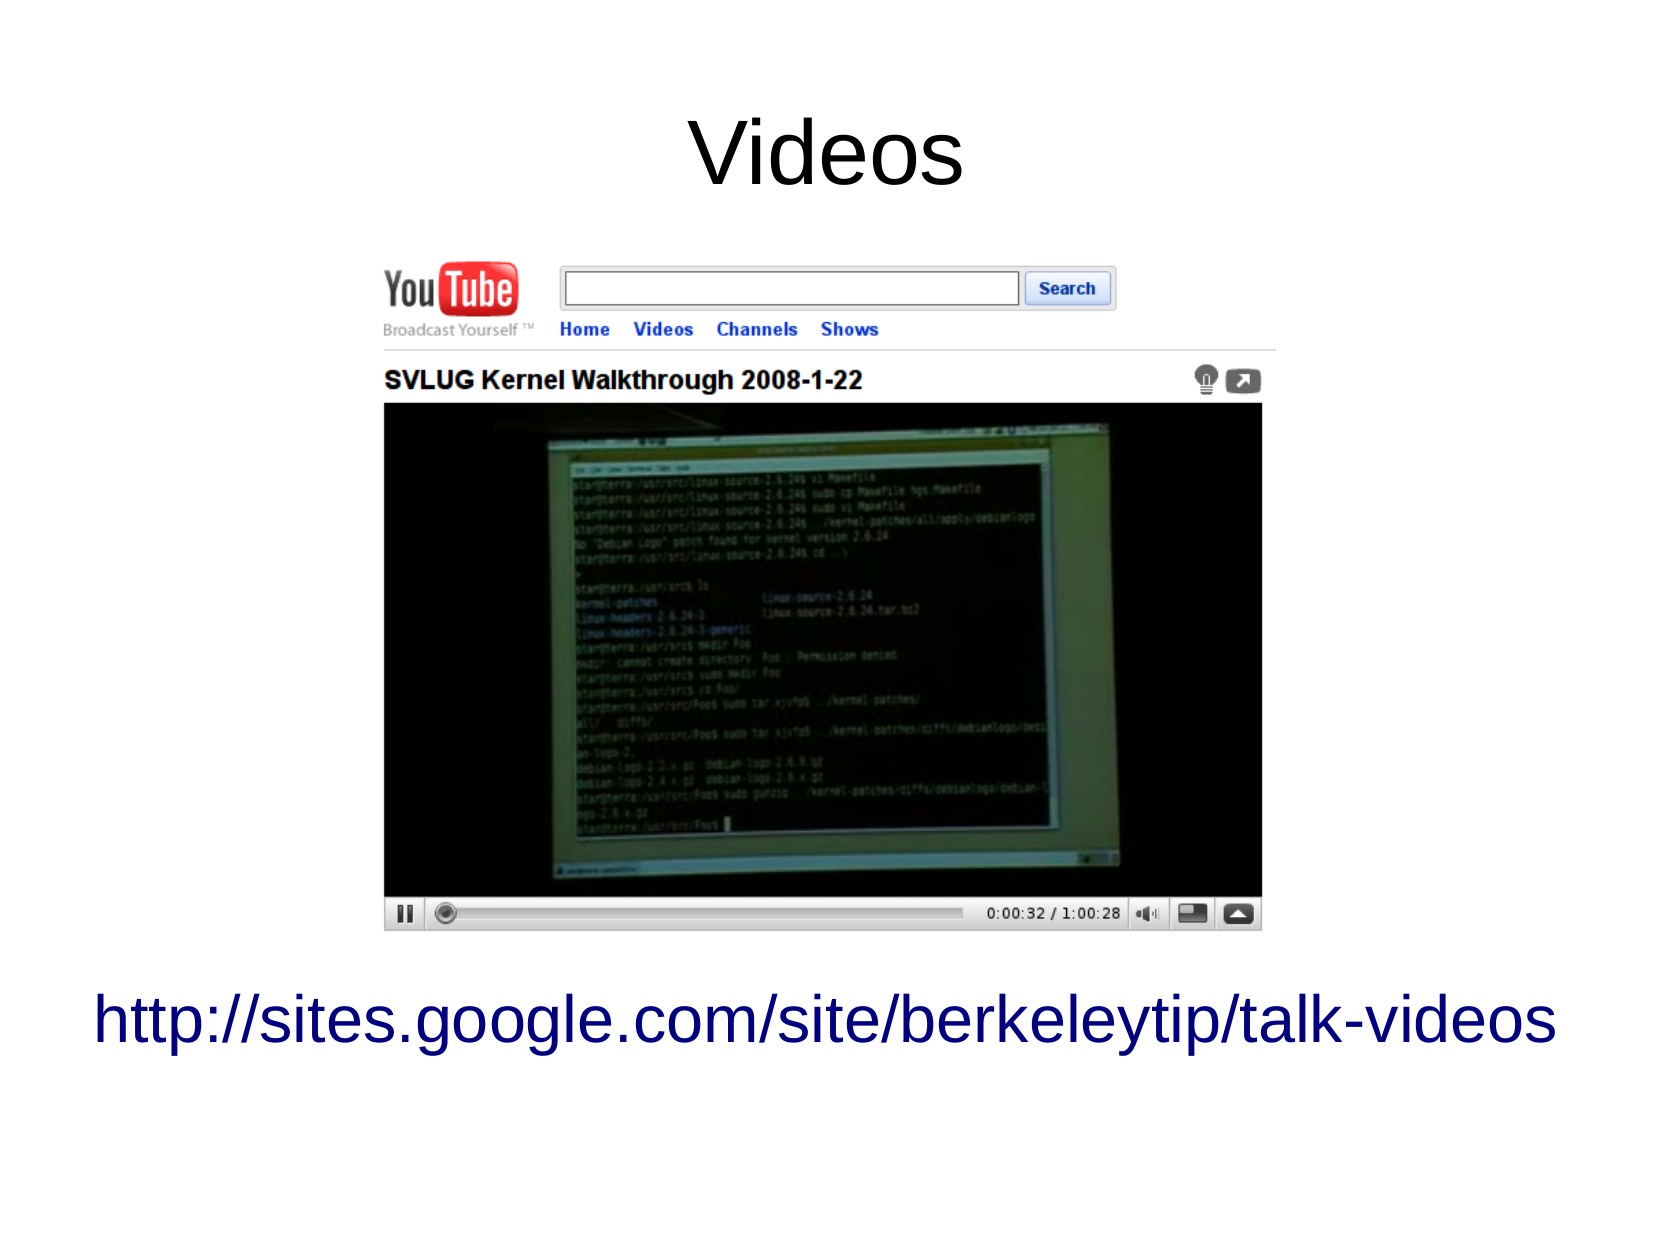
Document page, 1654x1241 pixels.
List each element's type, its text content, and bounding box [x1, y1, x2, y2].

subtitle http://sites.google.com/site/berkeleytip/talk-videos [82, 937, 1571, 1102]
picture [376, 259, 1276, 938]
title Videos [82, 56, 1571, 250]
